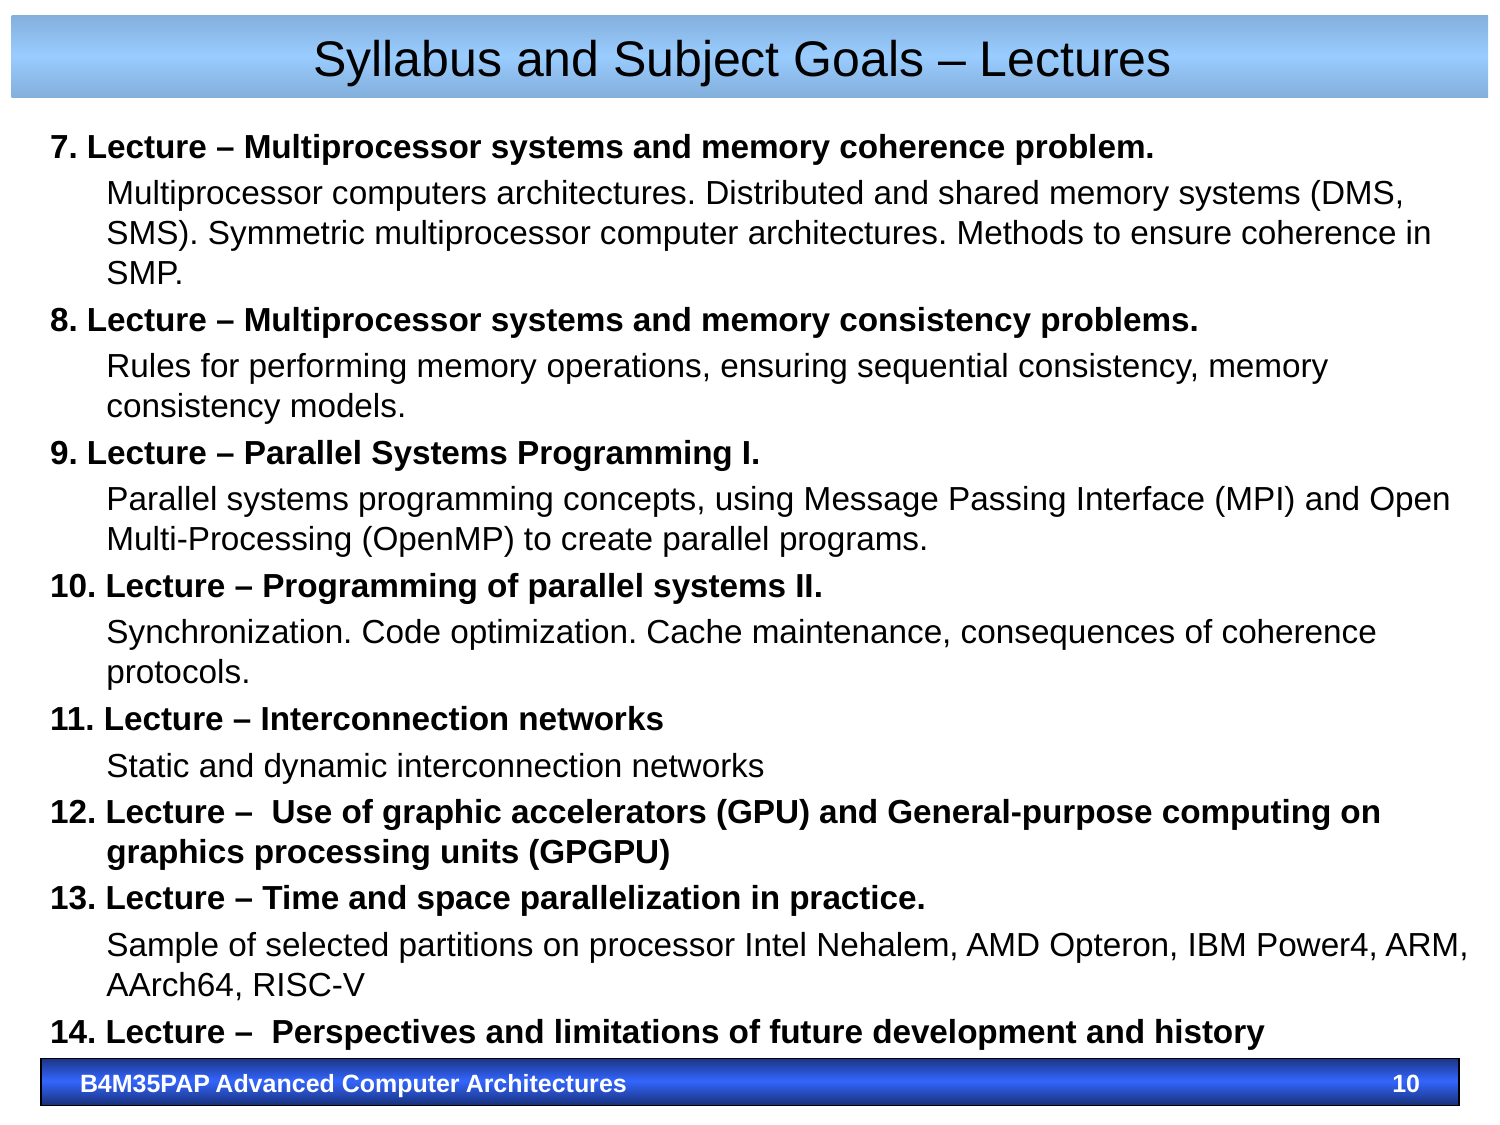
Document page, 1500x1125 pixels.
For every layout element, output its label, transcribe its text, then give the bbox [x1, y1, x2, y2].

title Syllabus and Subject Goals – Lectures [11, 15, 1489, 98]
text_box 7. Lecture – Multiprocessor systems and memory coherence problem. Multiprocessor computers architectures. Distributed and shared memory systems (DMS, SMS). Symmetric multiprocessor computer architectures. Methods to ensure coherence in SMP. 8. Lecture – Multiprocessor systems and memory consistency problems. Rules for performing memory operations, ensuring sequential consistency, memory consistency models. 9. Lecture – Parallel Systems Programming I. Parallel systems programming concepts, using Message Passing Interface (MPI) and Open Multi-Processing (OpenMP) to create parallel programs. 10. Lecture – Programming of parallel systems II. Synchronization. Code optimization. Cache maintenance, consequences of coherence protocols. 11. Lecture – Interconnection networks Static and dynamic interconnection networks 12. Lecture – Use of graphic accelerators (GPU) and General-purpose computing on graphics processing units (GPGPU) 13. Lecture – Time and space parallelization in practice. Sample of selected partitions on processor Intel Nehalem, AMD Opteron, IBM Power4, ARM, AArch64, RISC-V 14. Lecture – Perspectives and limitations of future development and history [35, 117, 1500, 1041]
